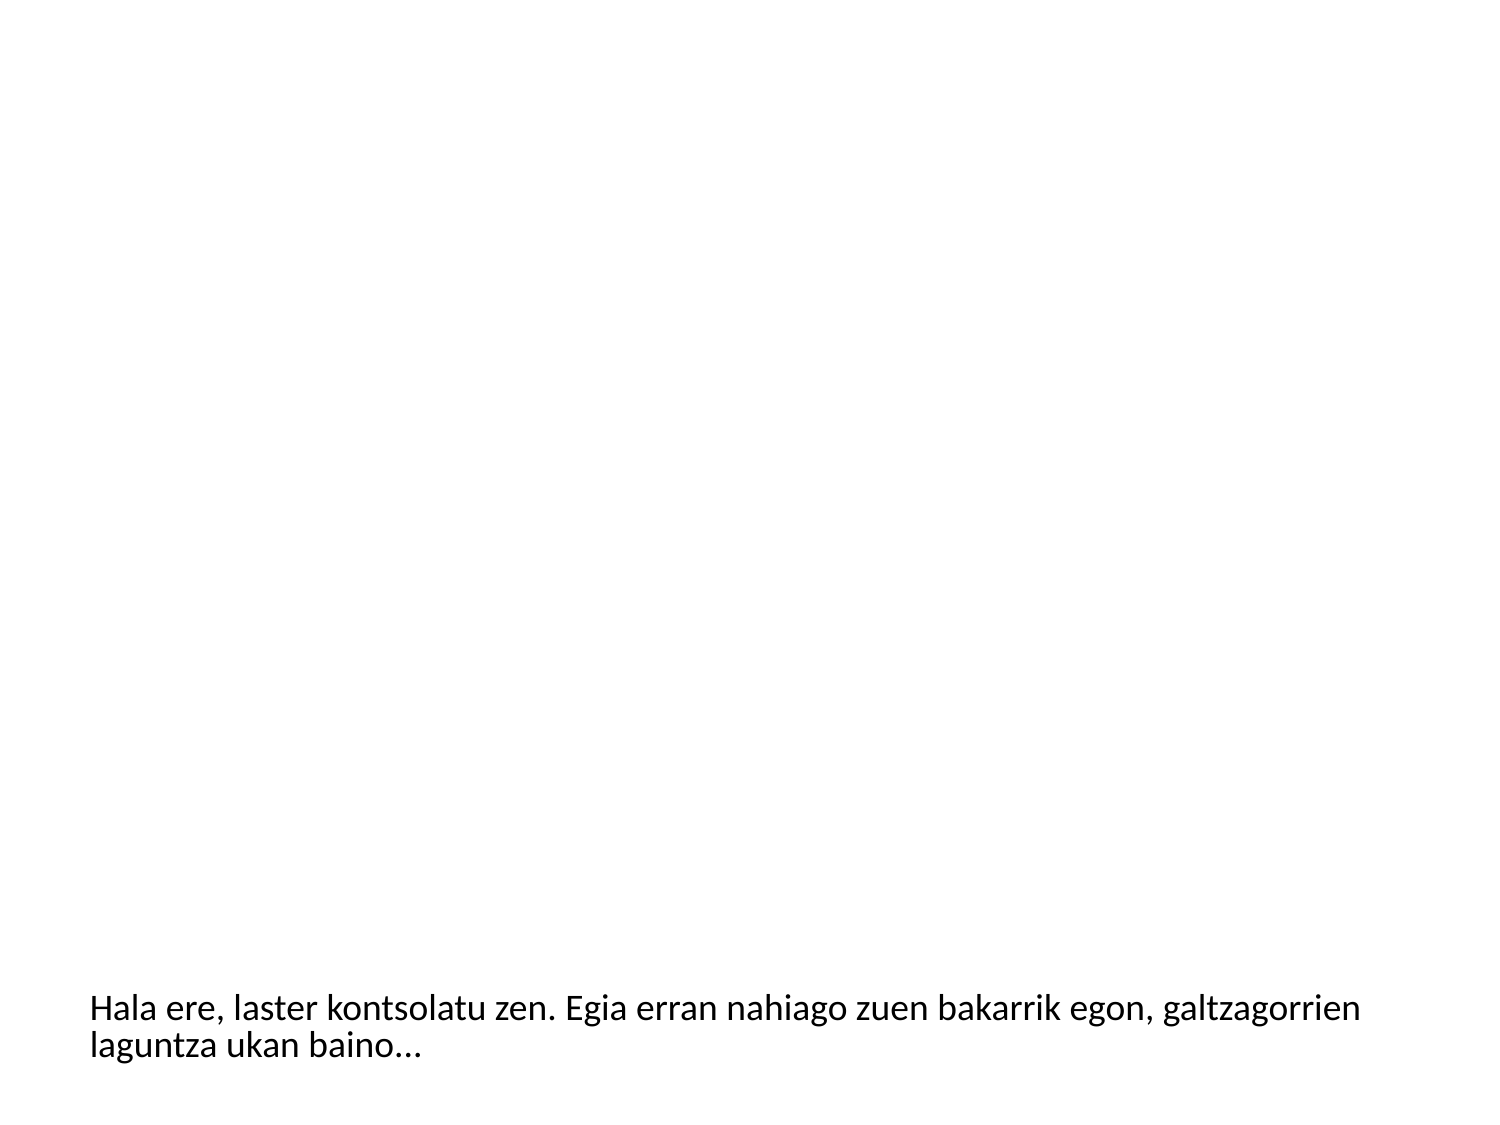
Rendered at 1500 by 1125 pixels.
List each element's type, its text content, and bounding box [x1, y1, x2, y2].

text_box Hala ere, laster kontsolatu zen. Egia erran nahiago zuen bakarrik egon, galtzagorrien laguntza ukan baino... [75, 984, 1441, 1075]
